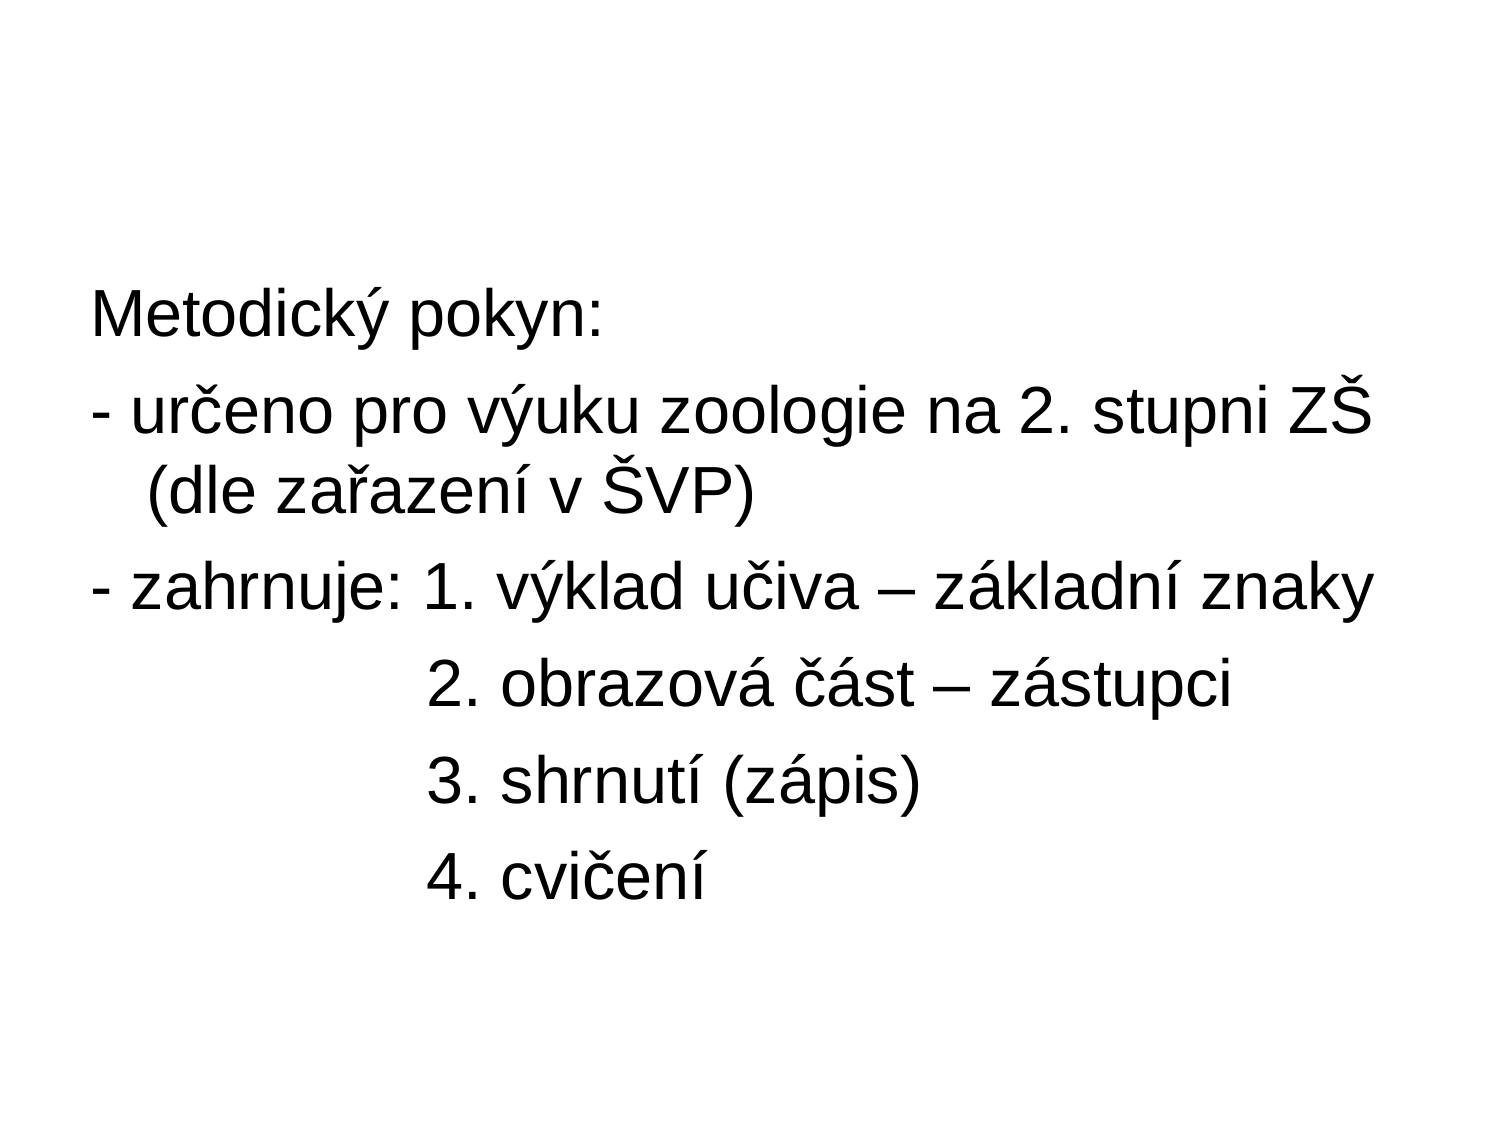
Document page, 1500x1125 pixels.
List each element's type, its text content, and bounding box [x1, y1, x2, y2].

list Metodický pokyn: - určeno pro výuku zoologie na 2. stupni ZŠ (dle zařazení v ŠVP) - zahrnuje: 1. výklad učiva – základní znaky 2. obrazová část – zástupci 3. shrnutí (zápis) 4. cvičení [75, 262, 1426, 1018]
